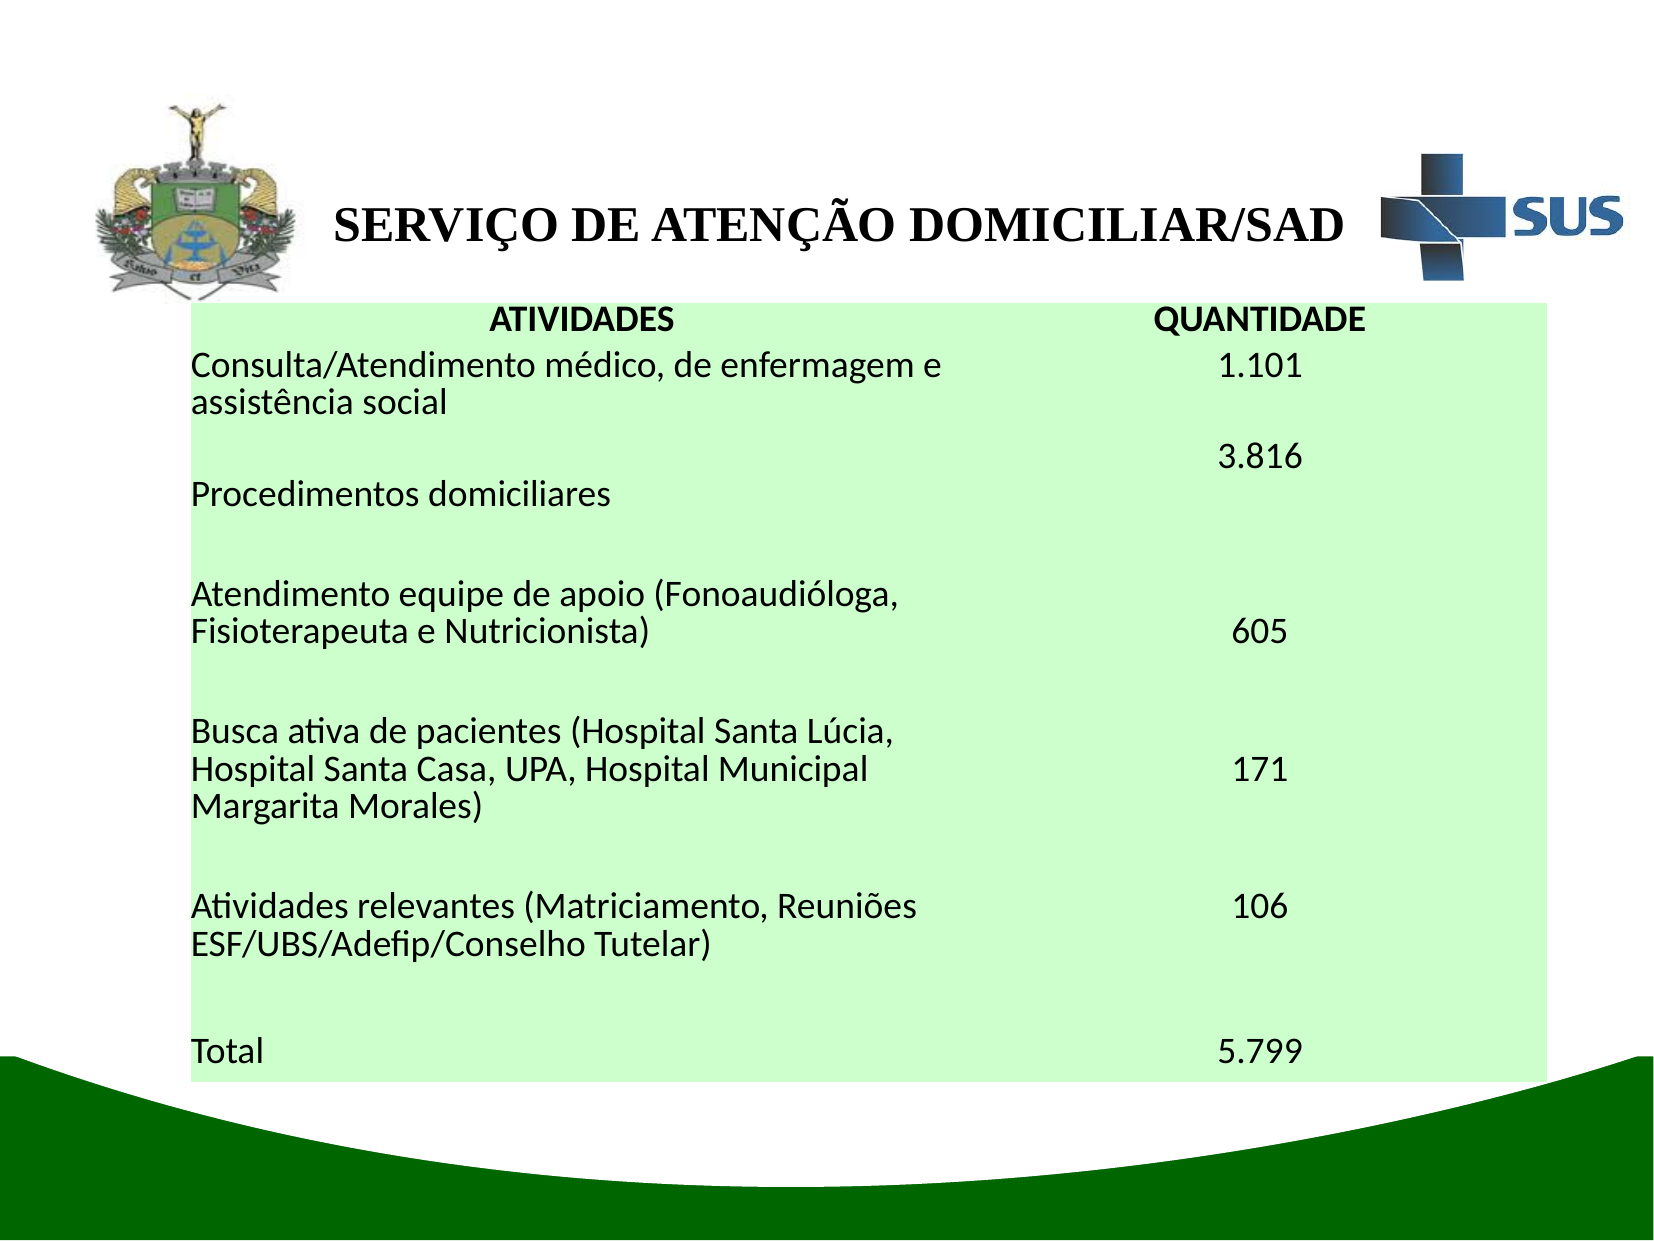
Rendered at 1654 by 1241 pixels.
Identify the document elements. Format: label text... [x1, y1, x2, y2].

table_header QUANTIDADE [973, 303, 1547, 349]
table_cell 3.816 [973, 441, 1547, 578]
table_header ATIVIDADES [191, 303, 973, 349]
table_cell Busca ativa de pacientes (Hospital Santa Lúcia, Hospital Santa Casa, UPA, Hospital Municipal Margarita Morales) [191, 715, 973, 853]
table_cell 1.101 [973, 349, 1547, 441]
table_cell 5.799 [973, 1036, 1547, 1082]
table_cell 605 [973, 578, 1547, 715]
table_cell Consulta/Atendimento médico, de enfermagem e assistência social [191, 349, 973, 441]
table_cell Atividades relevantes (Matriciamento, Reuniões ESF/UBS/Adefip/Conselho Tutelar) [191, 853, 973, 1036]
table_cell Atendimento equipe de apoio (Fonoaudióloga, Fisioterapeuta e Nutricionista) [191, 578, 973, 715]
table_cell Total [191, 1036, 973, 1082]
table_cell 106 [973, 853, 1547, 1036]
table_cell 171 [973, 715, 1547, 853]
text_box [0, 1050, 1654, 1241]
picture [82, 94, 308, 319]
picture [1380, 153, 1630, 281]
table_cell Procedimentos domiciliares [191, 441, 973, 578]
text_box SERVIÇO DE ATENÇÃO DOMICILIAR/SAD [318, 189, 1360, 260]
